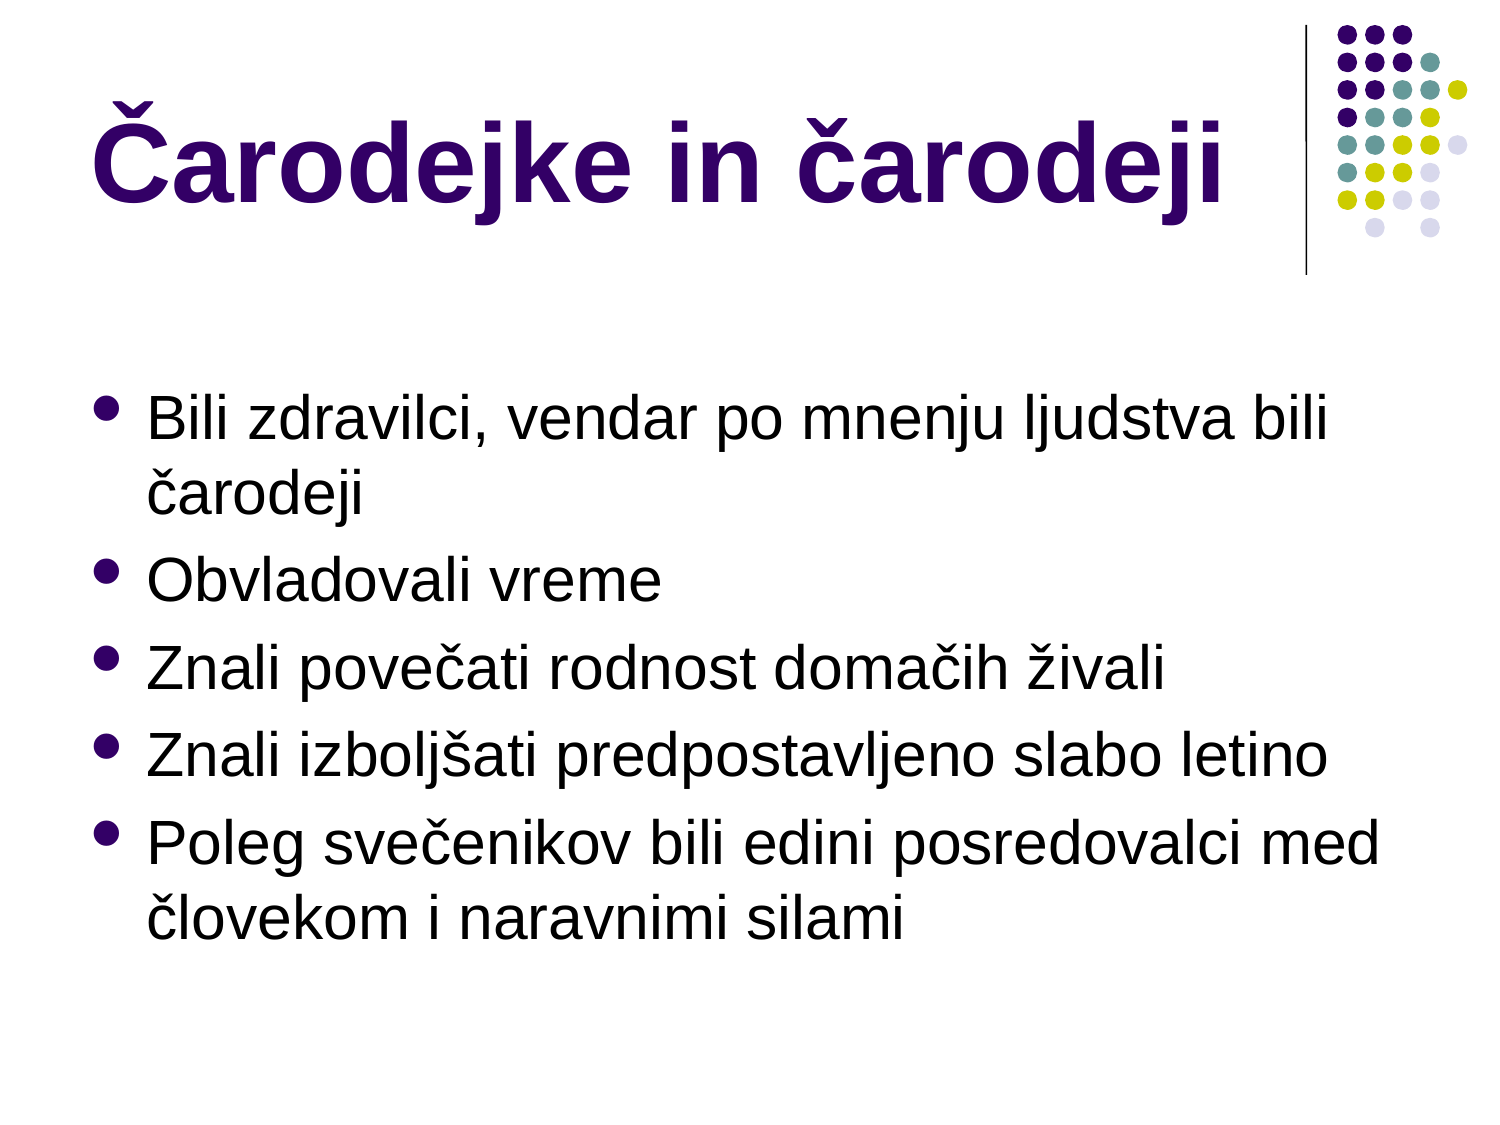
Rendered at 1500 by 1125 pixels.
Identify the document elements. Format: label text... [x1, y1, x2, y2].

title Čarodejke in čarodeji [75, 20, 1313, 233]
list Bili zdravilci, vendar po mnenju ljudstva bili čarodeji Obvladovali vreme Znali povečati rodnost domačih živali Znali izboljšati predpostavljeno slabo letino Poleg svečenikov bili edini posredovalci med človekom i naravnimi silami [75, 282, 1425, 1006]
